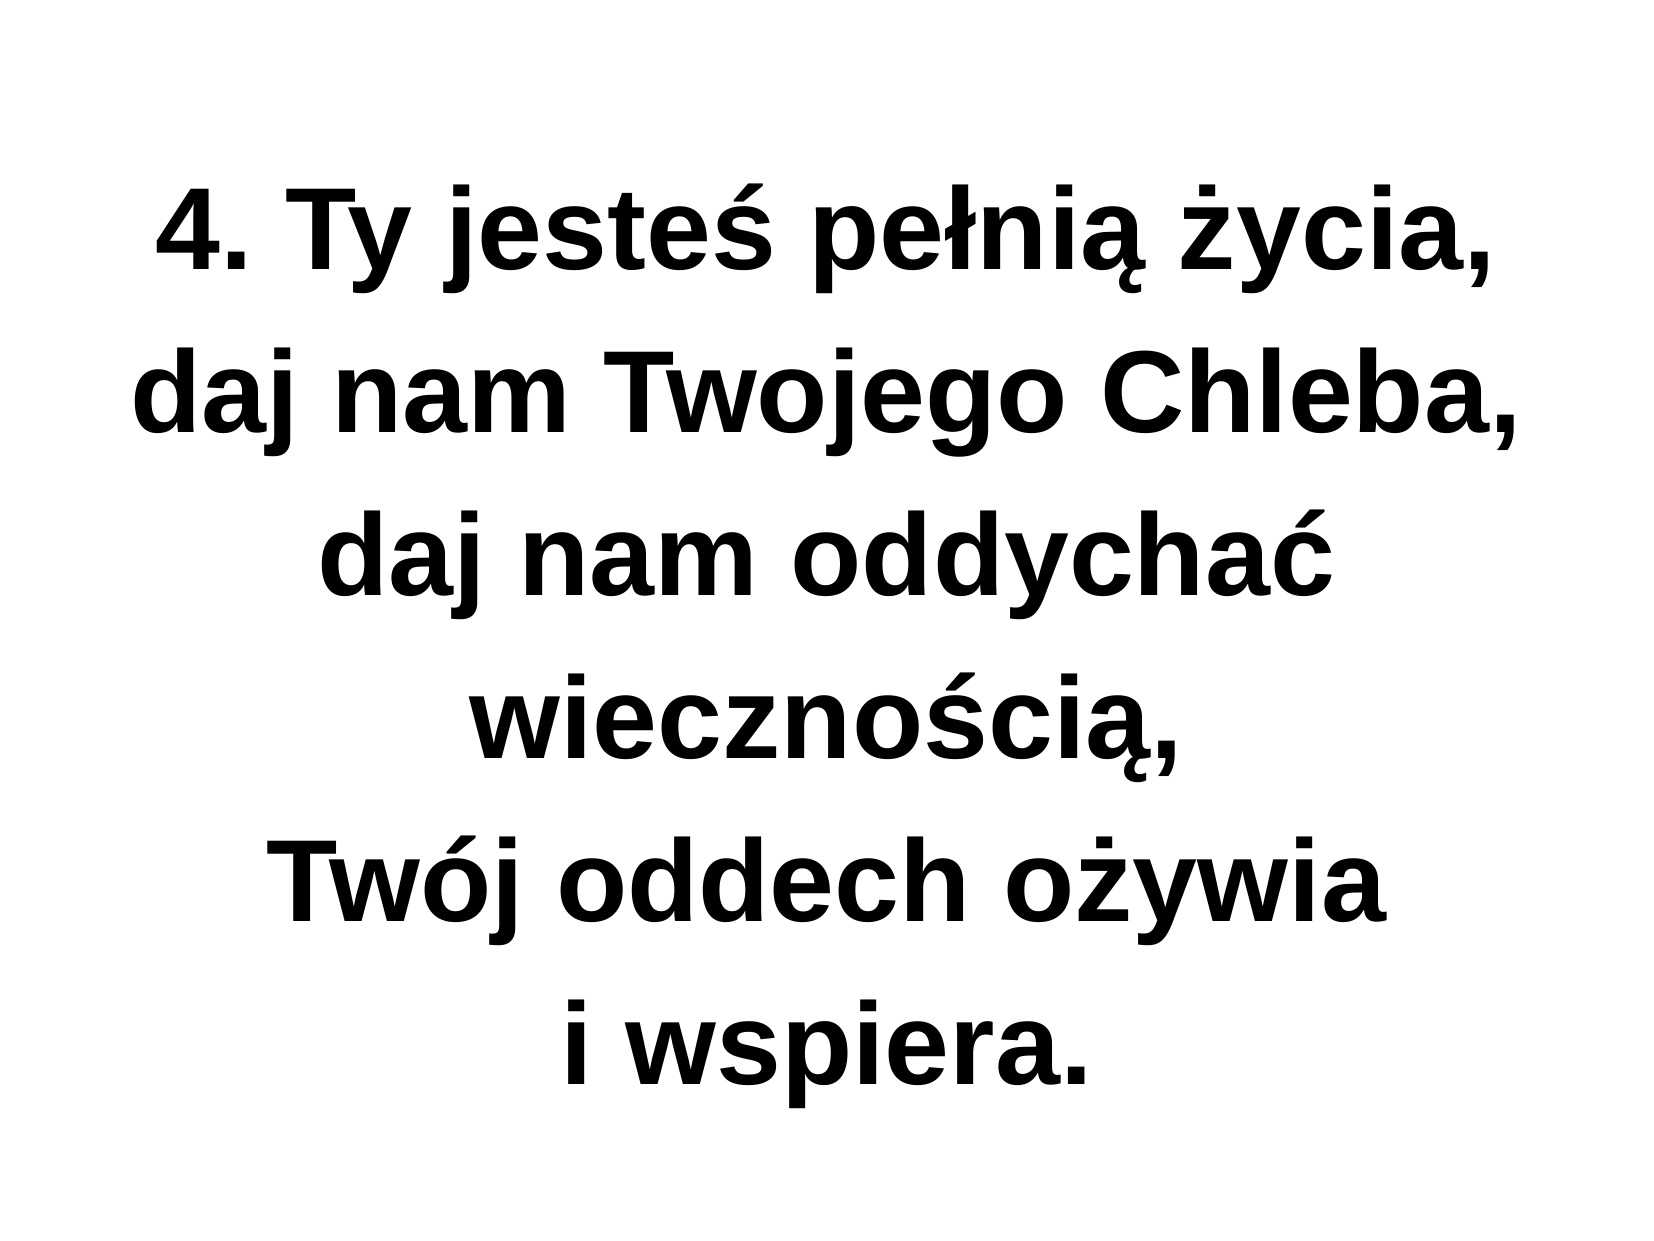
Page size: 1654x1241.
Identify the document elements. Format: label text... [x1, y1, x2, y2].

subtitle 4. Ty jesteś pełnią życia, daj nam Twojego Chleba, daj nam oddychać wiecznością, Twój oddech ożywia i wspiera. [0, 0, 1654, 1241]
